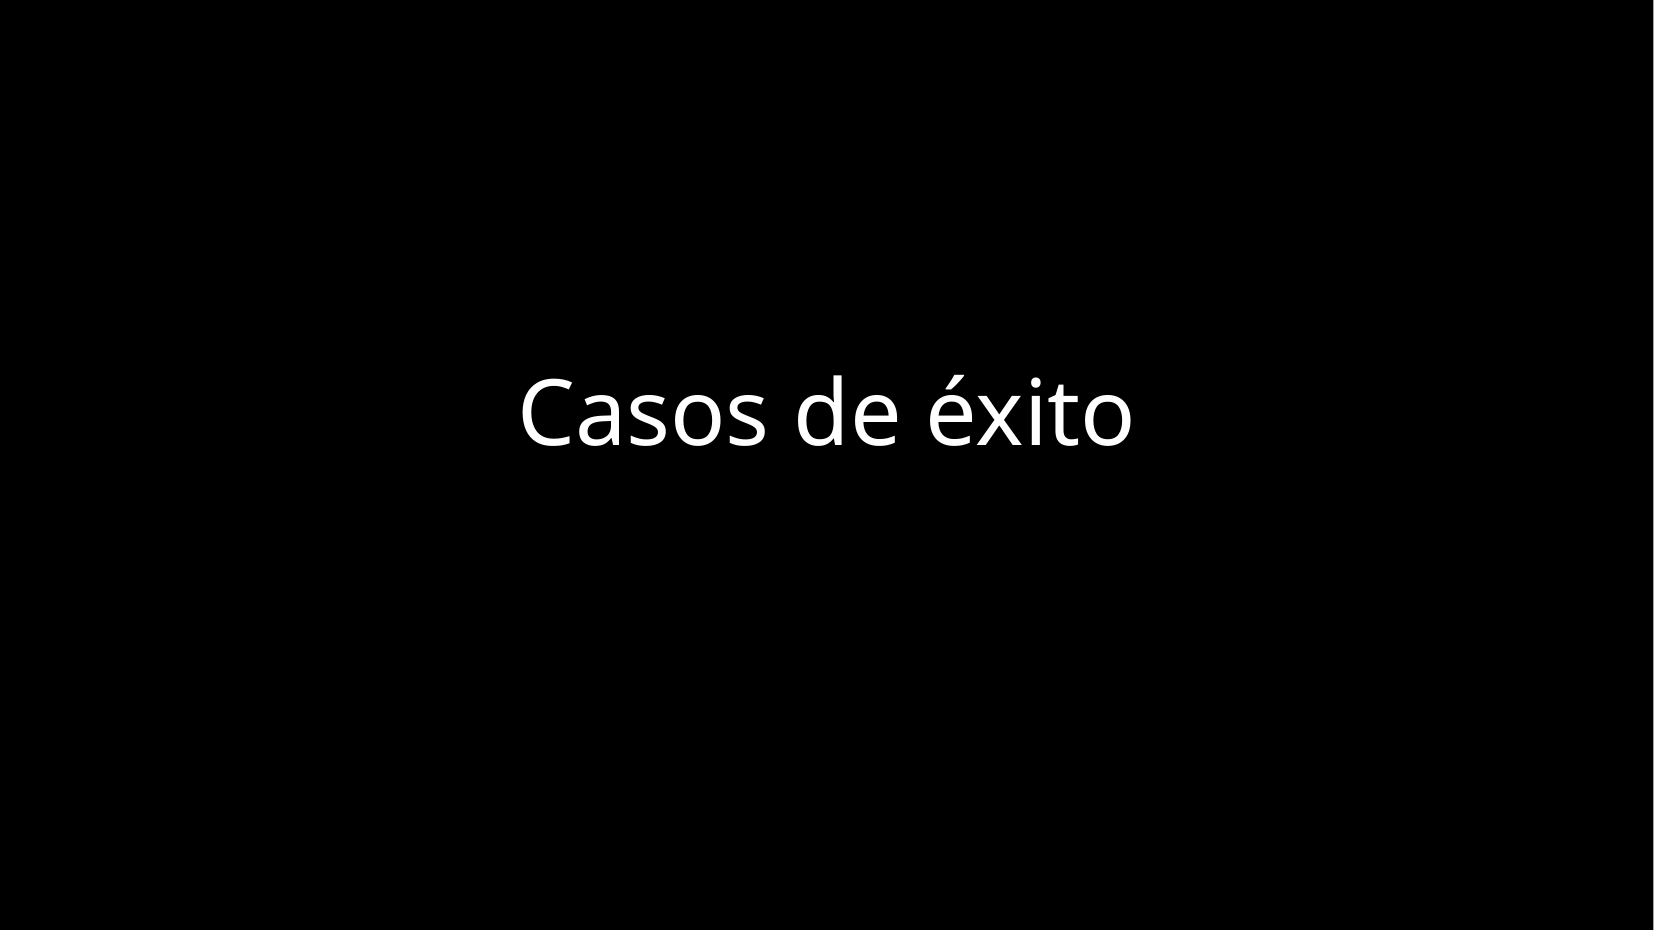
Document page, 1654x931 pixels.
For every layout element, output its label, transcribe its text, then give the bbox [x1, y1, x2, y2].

title Casos de éxito [82, 332, 1571, 488]
